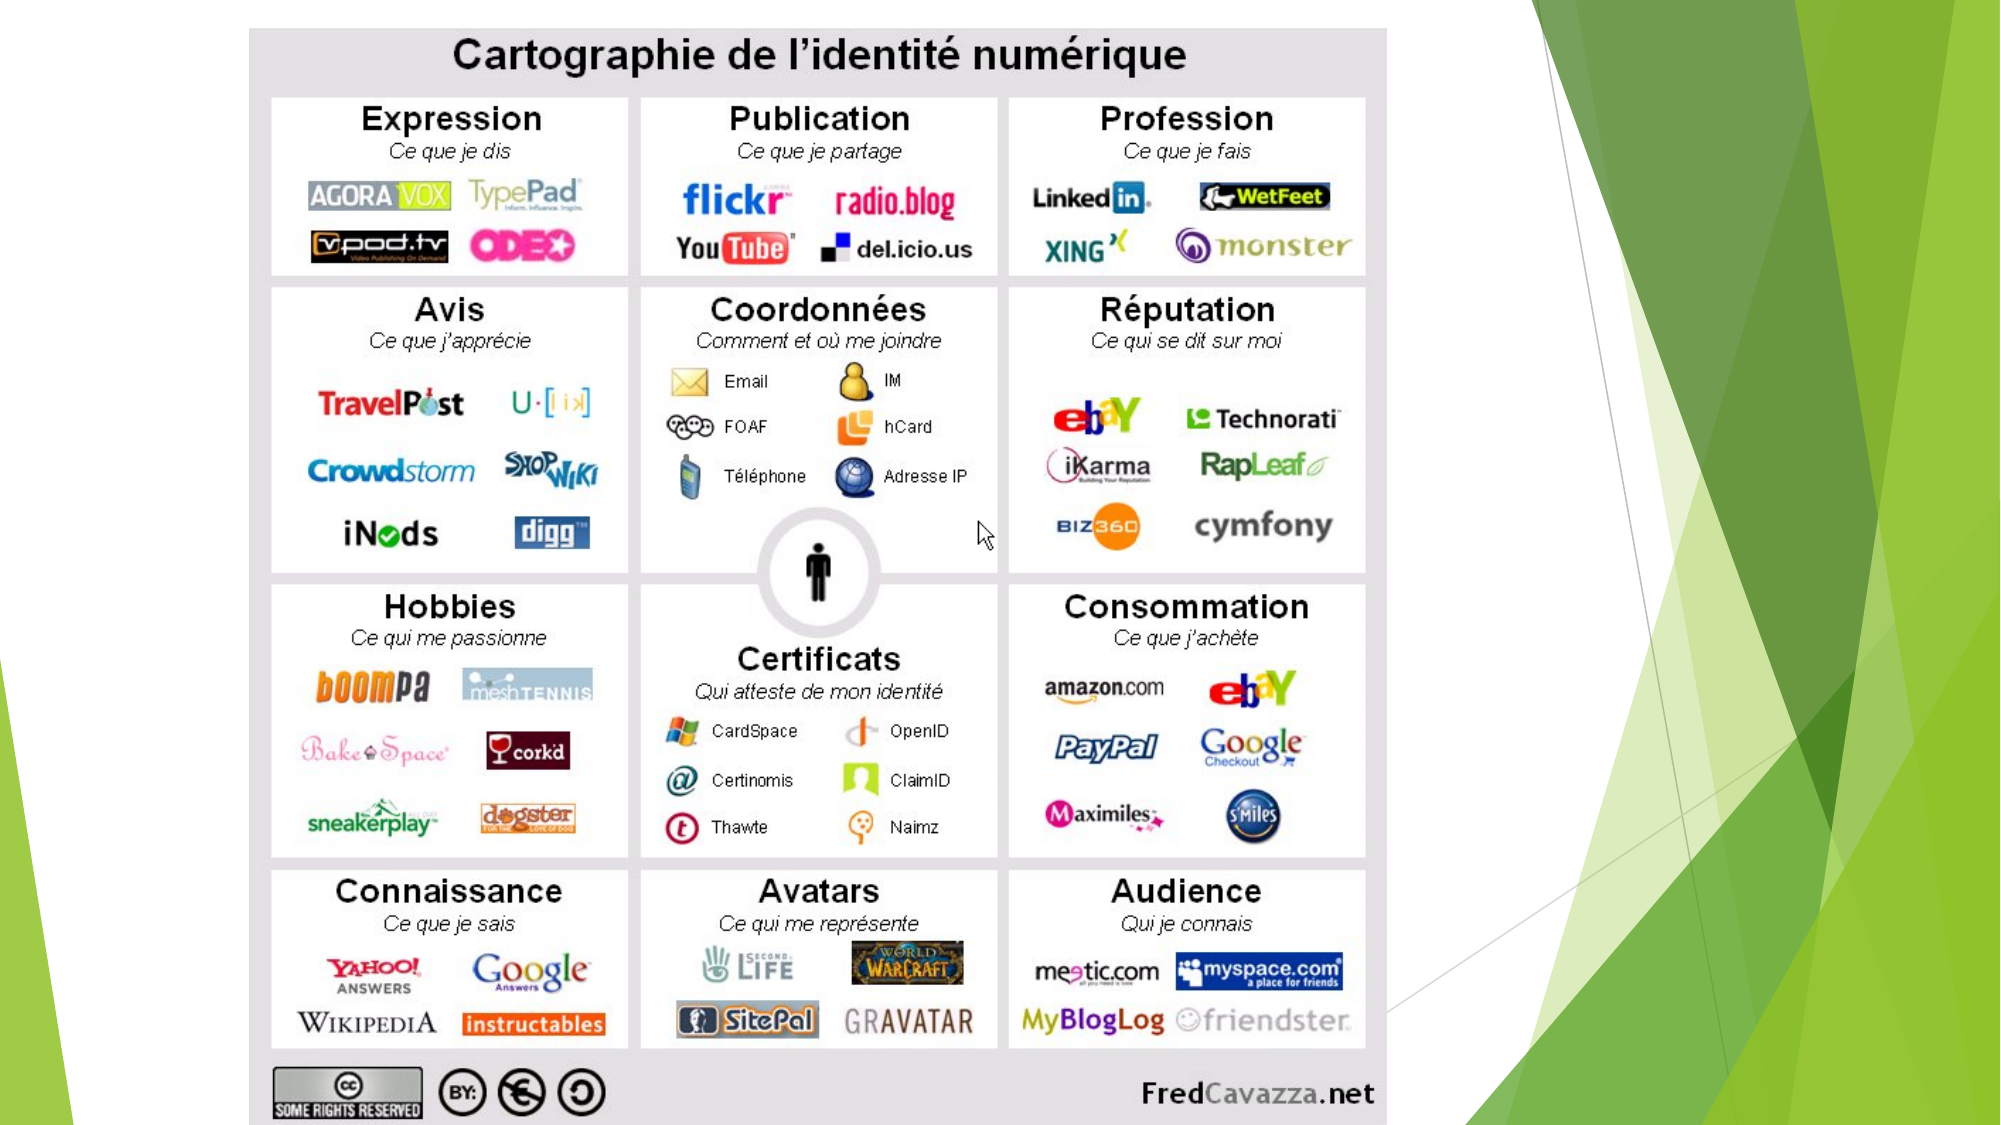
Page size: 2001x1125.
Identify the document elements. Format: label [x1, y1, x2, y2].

picture [249, 27, 1387, 1125]
